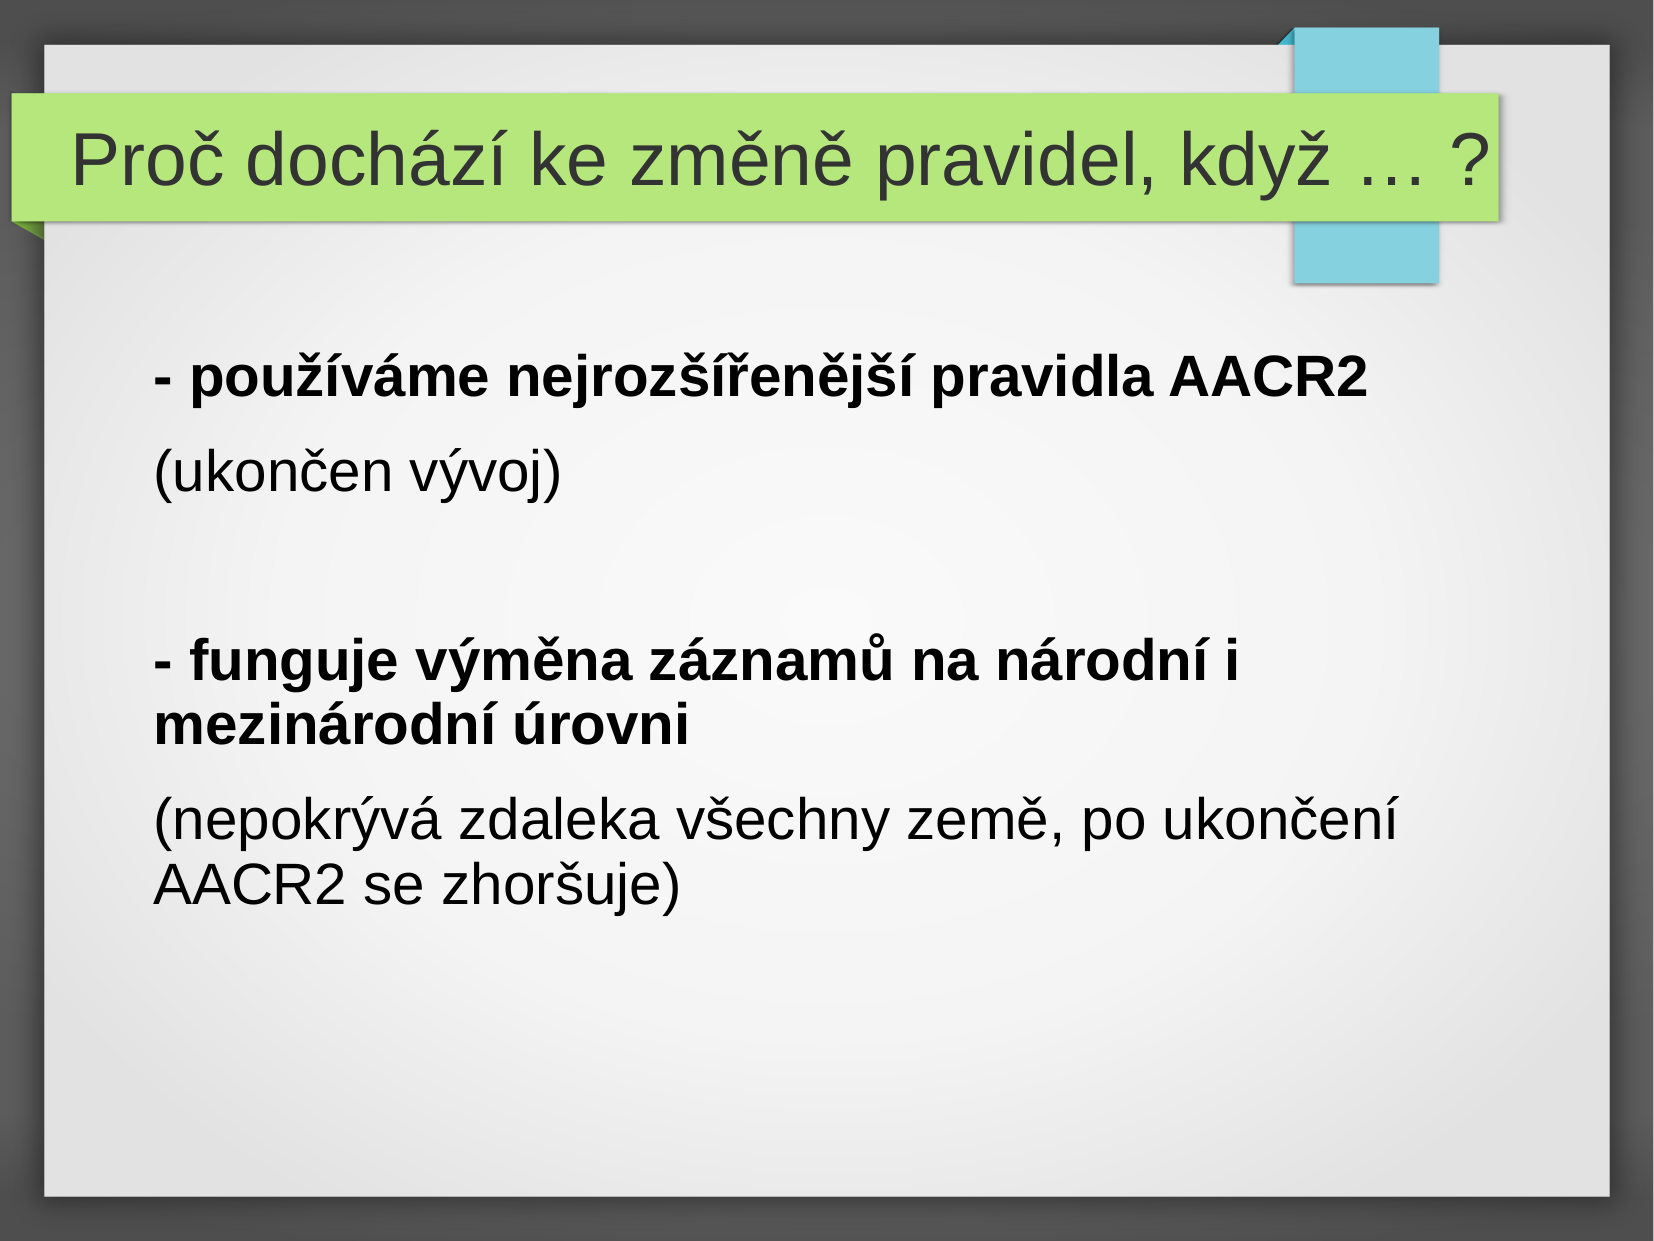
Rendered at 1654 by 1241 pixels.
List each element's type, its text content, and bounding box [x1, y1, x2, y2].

title Proč dochází ke změně pravidel, když … ? [70, 106, 1524, 213]
list - používáme nejrozšířenější pravidla AACR2 (ukončen vývoj) - funguje výměna záznamů na národní i mezinárodní úrovni (nepokrývá zdaleka všechny země, po ukončení AACR2 se zhoršuje) [82, 343, 1538, 1063]
picture [0, 0, 1654, 1241]
